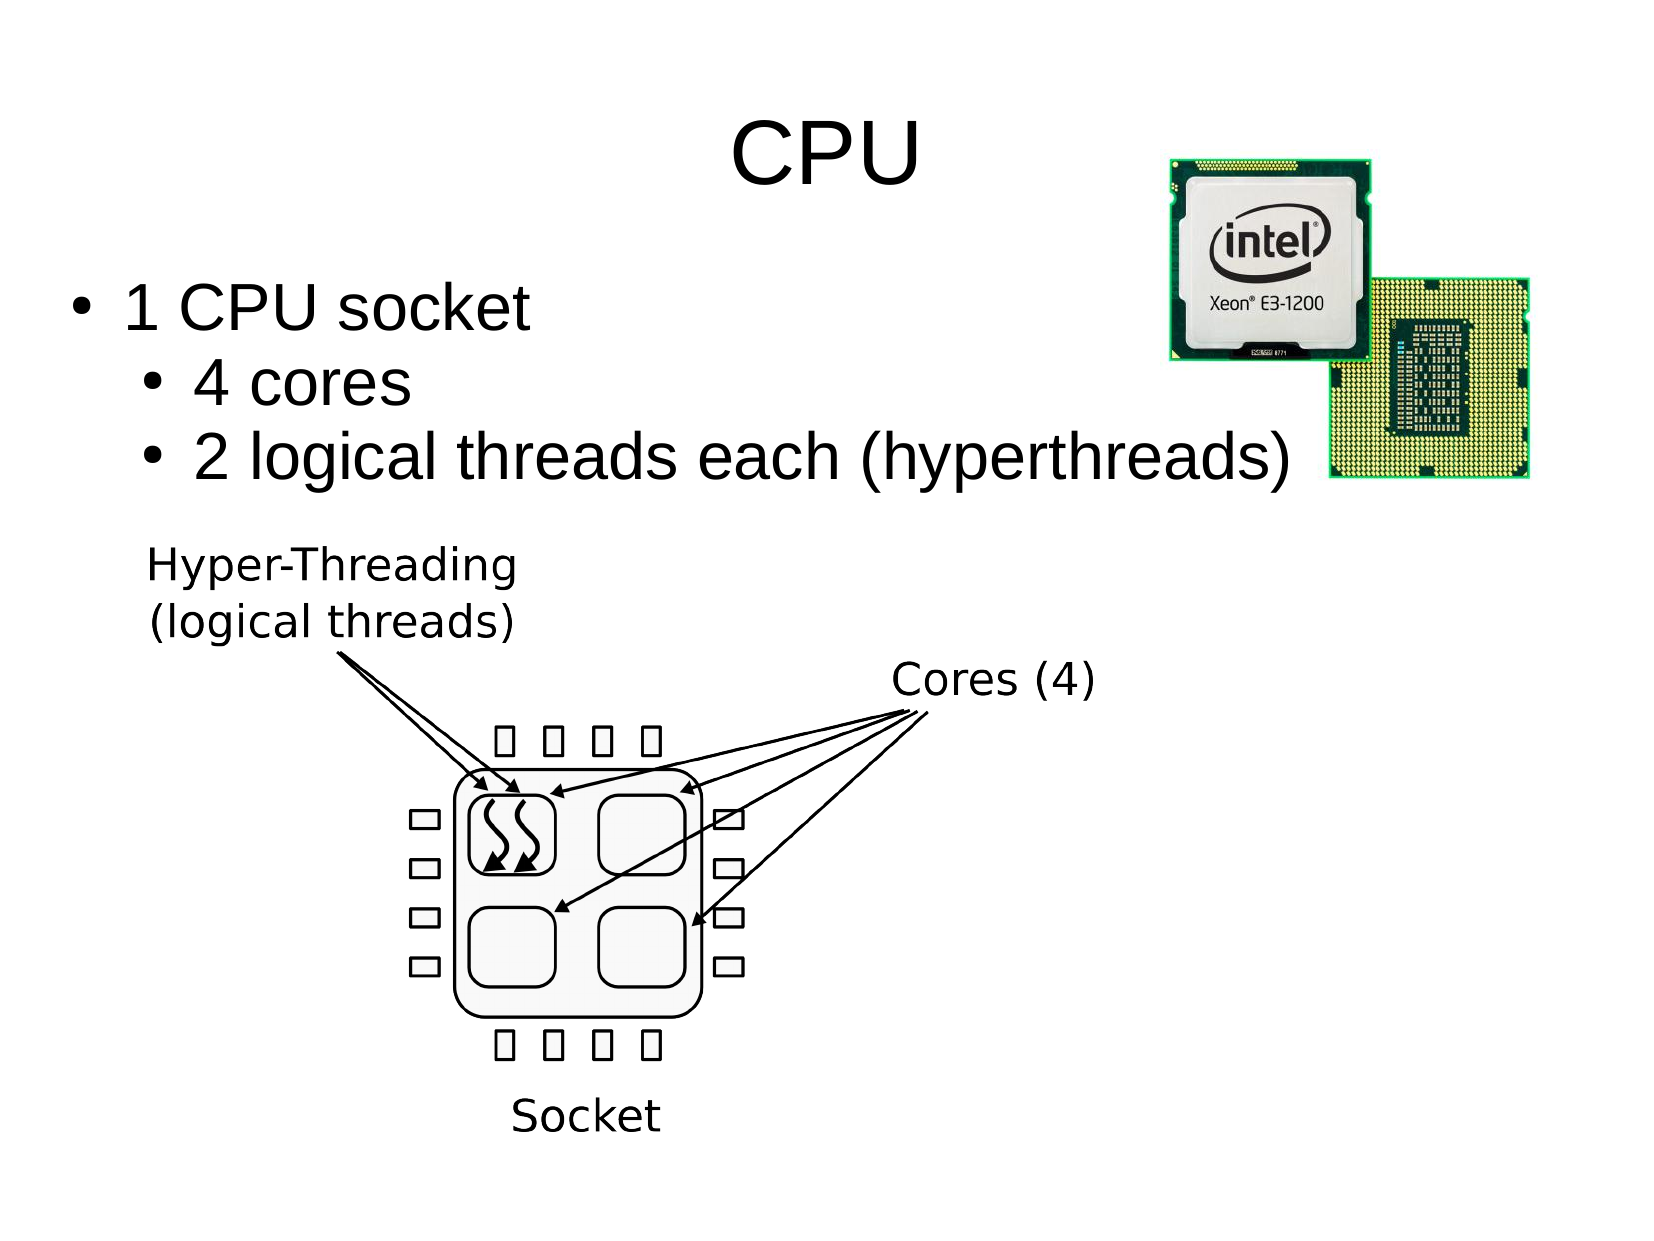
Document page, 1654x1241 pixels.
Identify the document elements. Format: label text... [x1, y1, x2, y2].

title CPU [82, 49, 1571, 257]
picture [150, 546, 1093, 1132]
text_box 1 CPU socket 4 cores 2 logical threads each (hyperthreads) [37, 262, 1538, 1144]
picture [1160, 149, 1538, 262]
